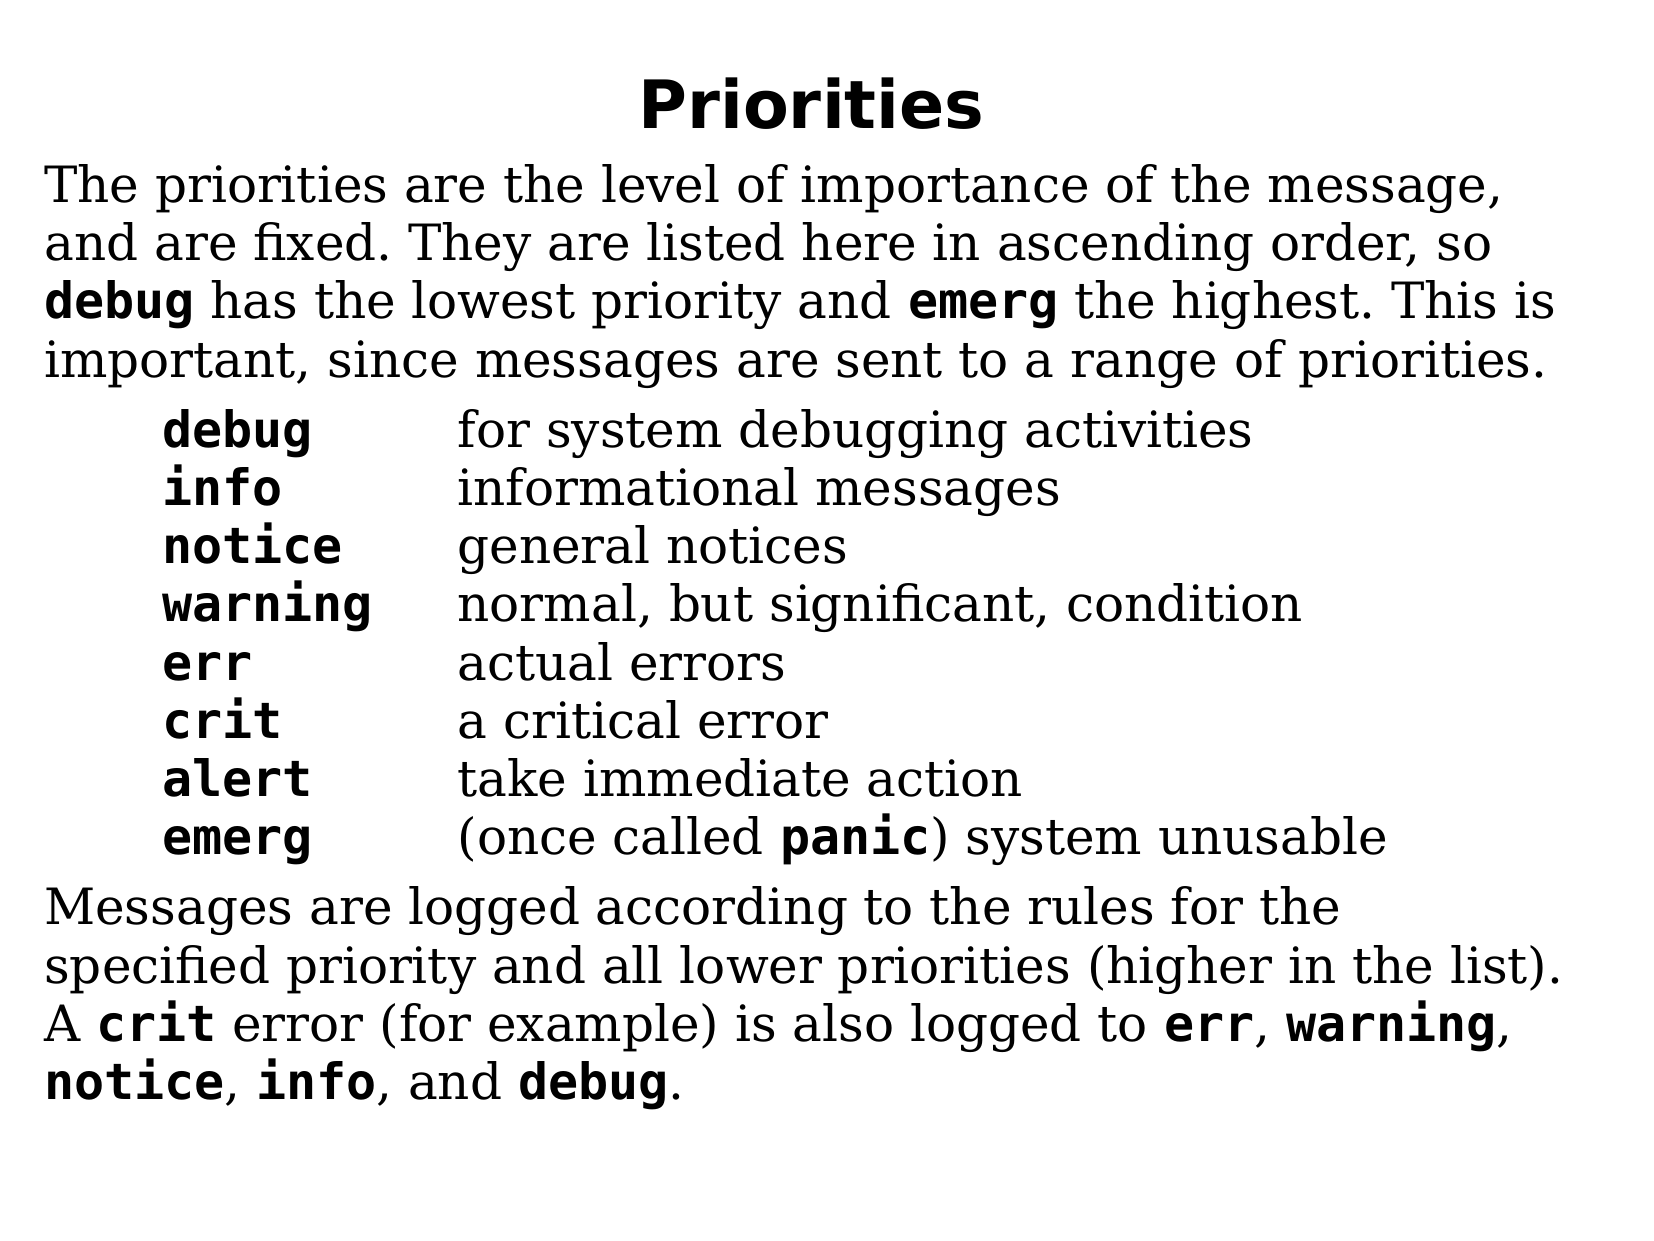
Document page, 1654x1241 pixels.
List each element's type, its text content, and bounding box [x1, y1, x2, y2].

text_box Priorities The priorities are the level of importance of the message, and are fixed. They are listed here in ascending order, so debug has the lowest priority and emerg the highest. This is important, since messages are sent to a range of priorities. debug for system debugging activities info informational messages notice general notices warning normal, but significant, condition err actual errors crit a critical error alert take immediate action emerg (once called panic) system unusable Messages are logged according to the rules for the specified priority and all lower priorities (higher in the list). A crit error (for example) is also logged to err, warning, notice, info, and debug. [29, 59, 1595, 1119]
